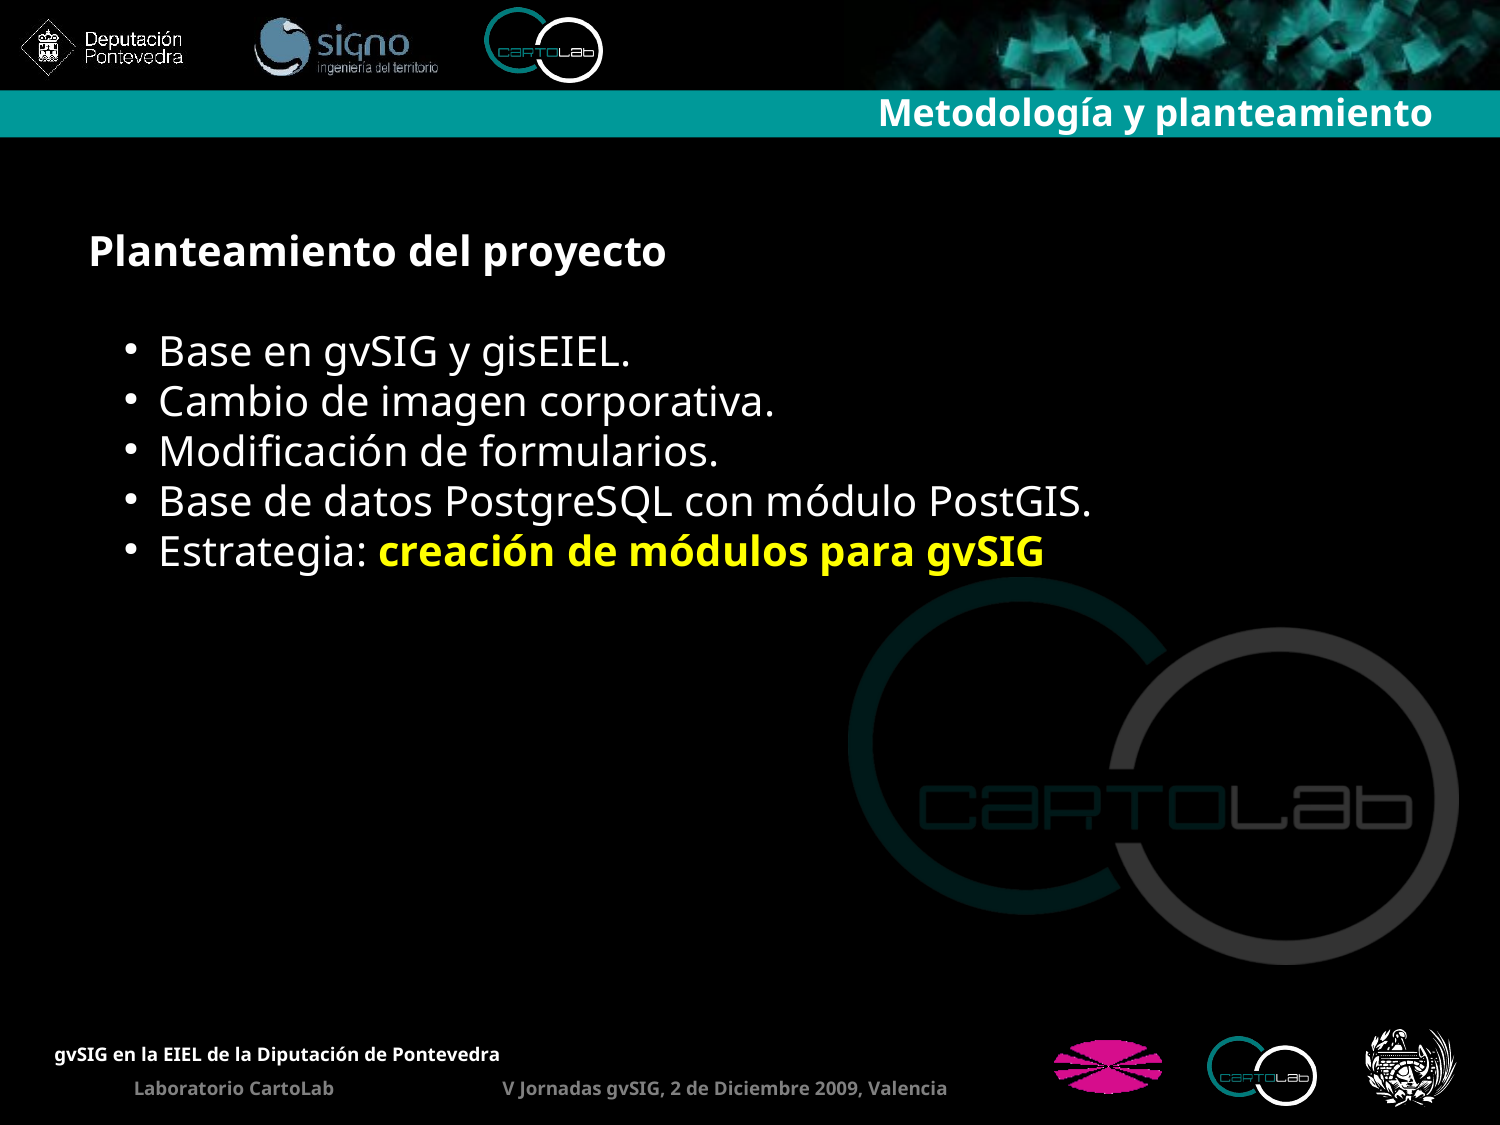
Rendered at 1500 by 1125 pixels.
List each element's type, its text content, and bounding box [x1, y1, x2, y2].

picture [1052, 1038, 1164, 1095]
text_box Metodología y planteamiento [862, 82, 1500, 142]
picture [0, 0, 438, 90]
picture [844, 0, 1500, 90]
picture [1207, 1036, 1317, 1106]
text_box Planteamiento del proyecto Base en gvSIG y gisEIEL. Cambio de imagen corporativa. Modificación de formularios. Base de datos PostgreSQL con módulo PostGIS. Estrategia: creación de módulos para gvSIG [73, 217, 1424, 733]
picture [848, 577, 1459, 965]
picture [484, 7, 603, 83]
